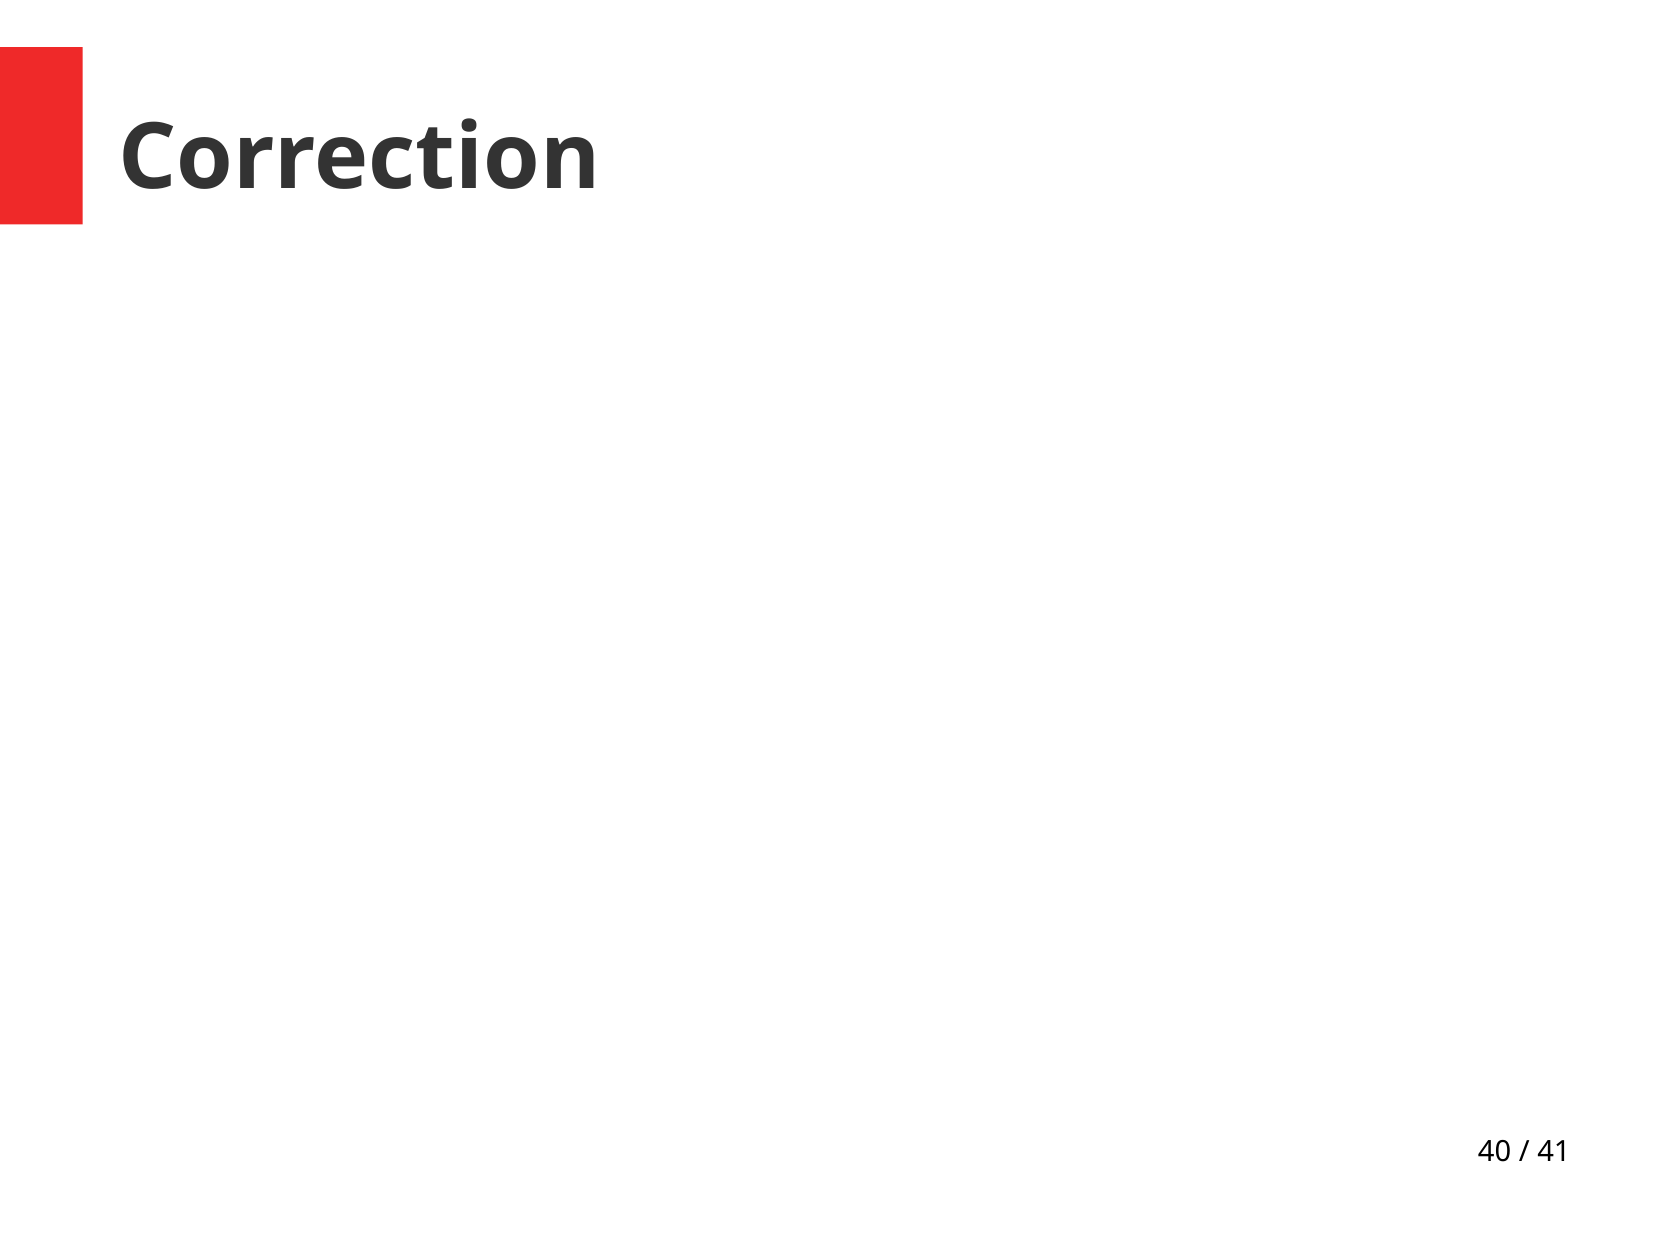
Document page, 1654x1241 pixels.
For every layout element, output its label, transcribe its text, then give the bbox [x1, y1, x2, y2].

title Correction [118, 49, 1571, 257]
